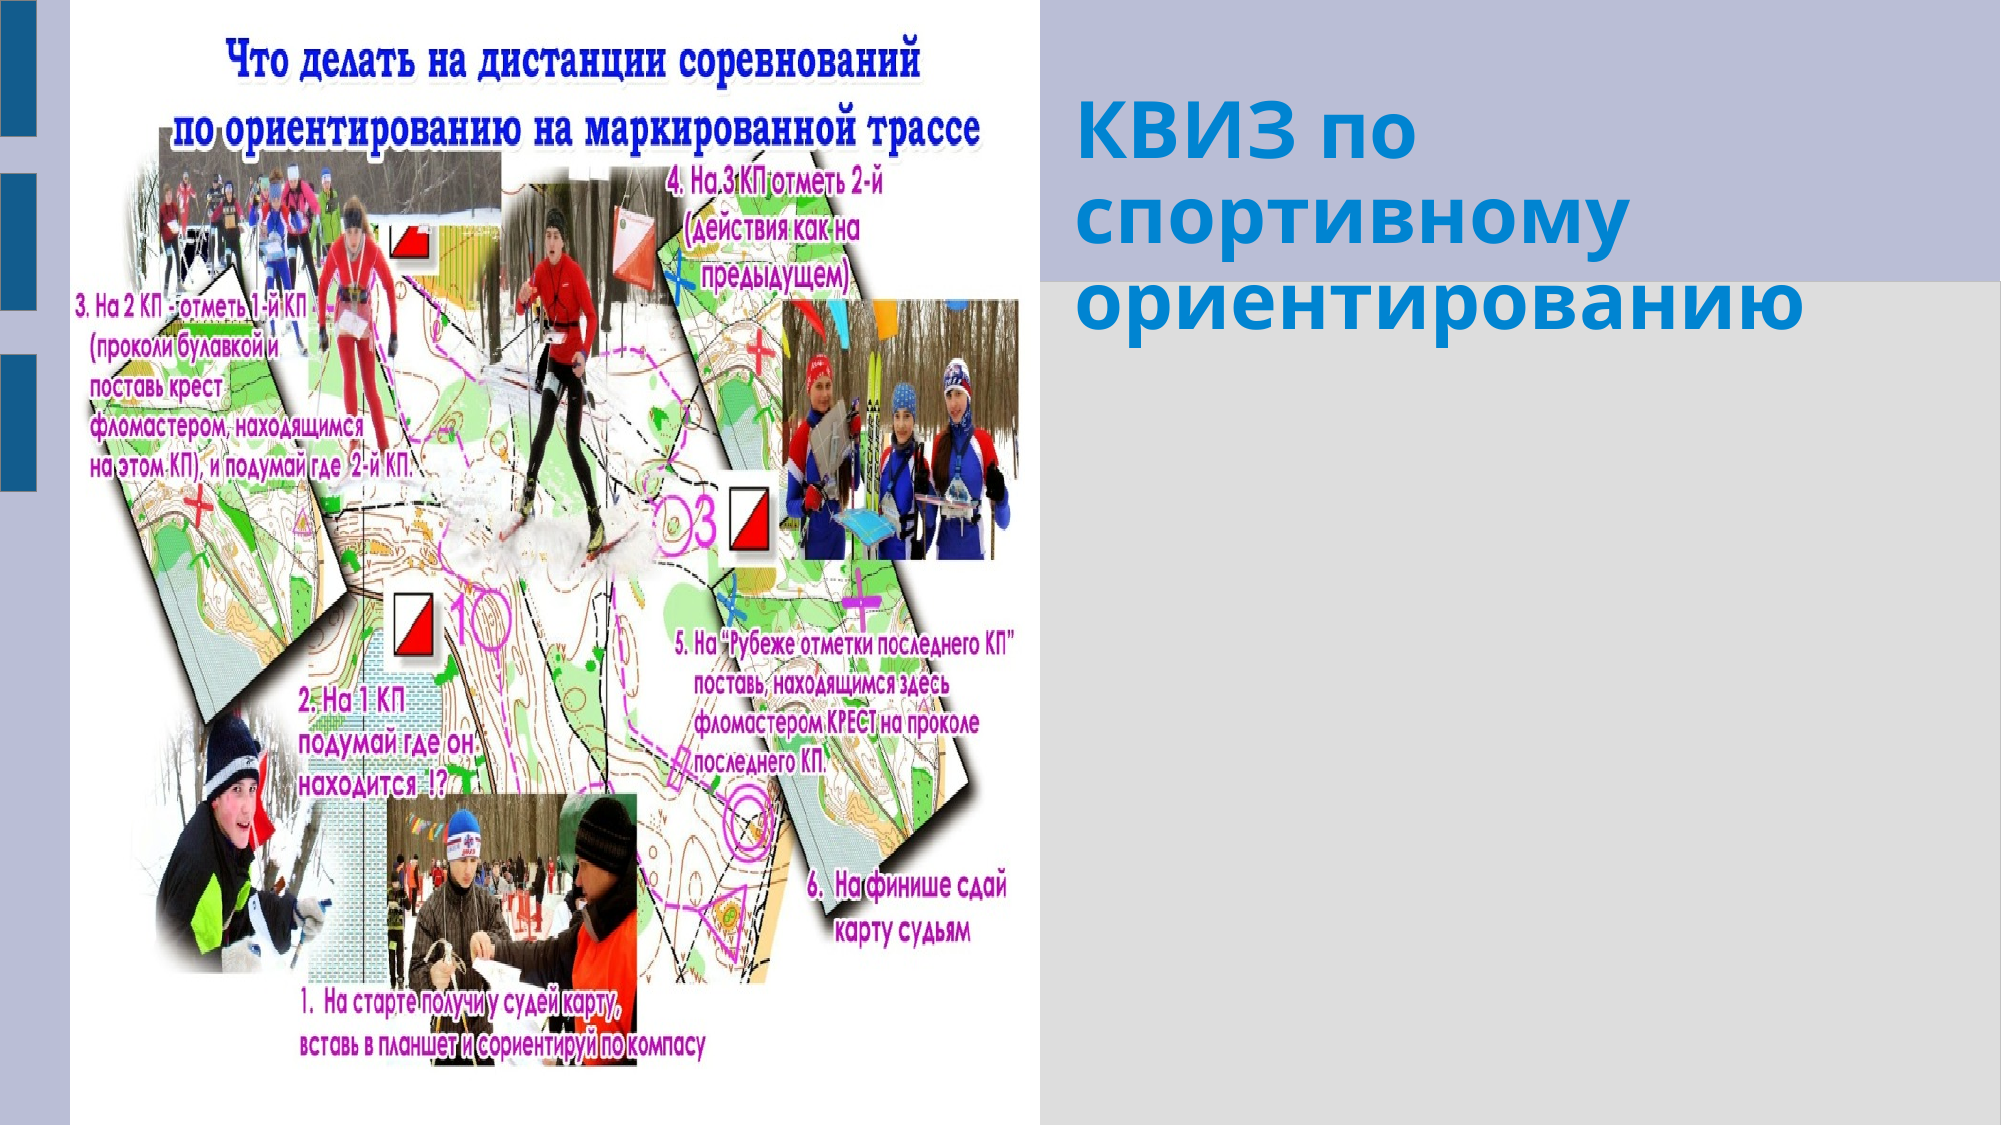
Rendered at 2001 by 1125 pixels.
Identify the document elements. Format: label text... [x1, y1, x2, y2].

picture [70, 0, 1040, 1125]
title КВИЗ по спортивному ориентированию [1060, 82, 2000, 461]
